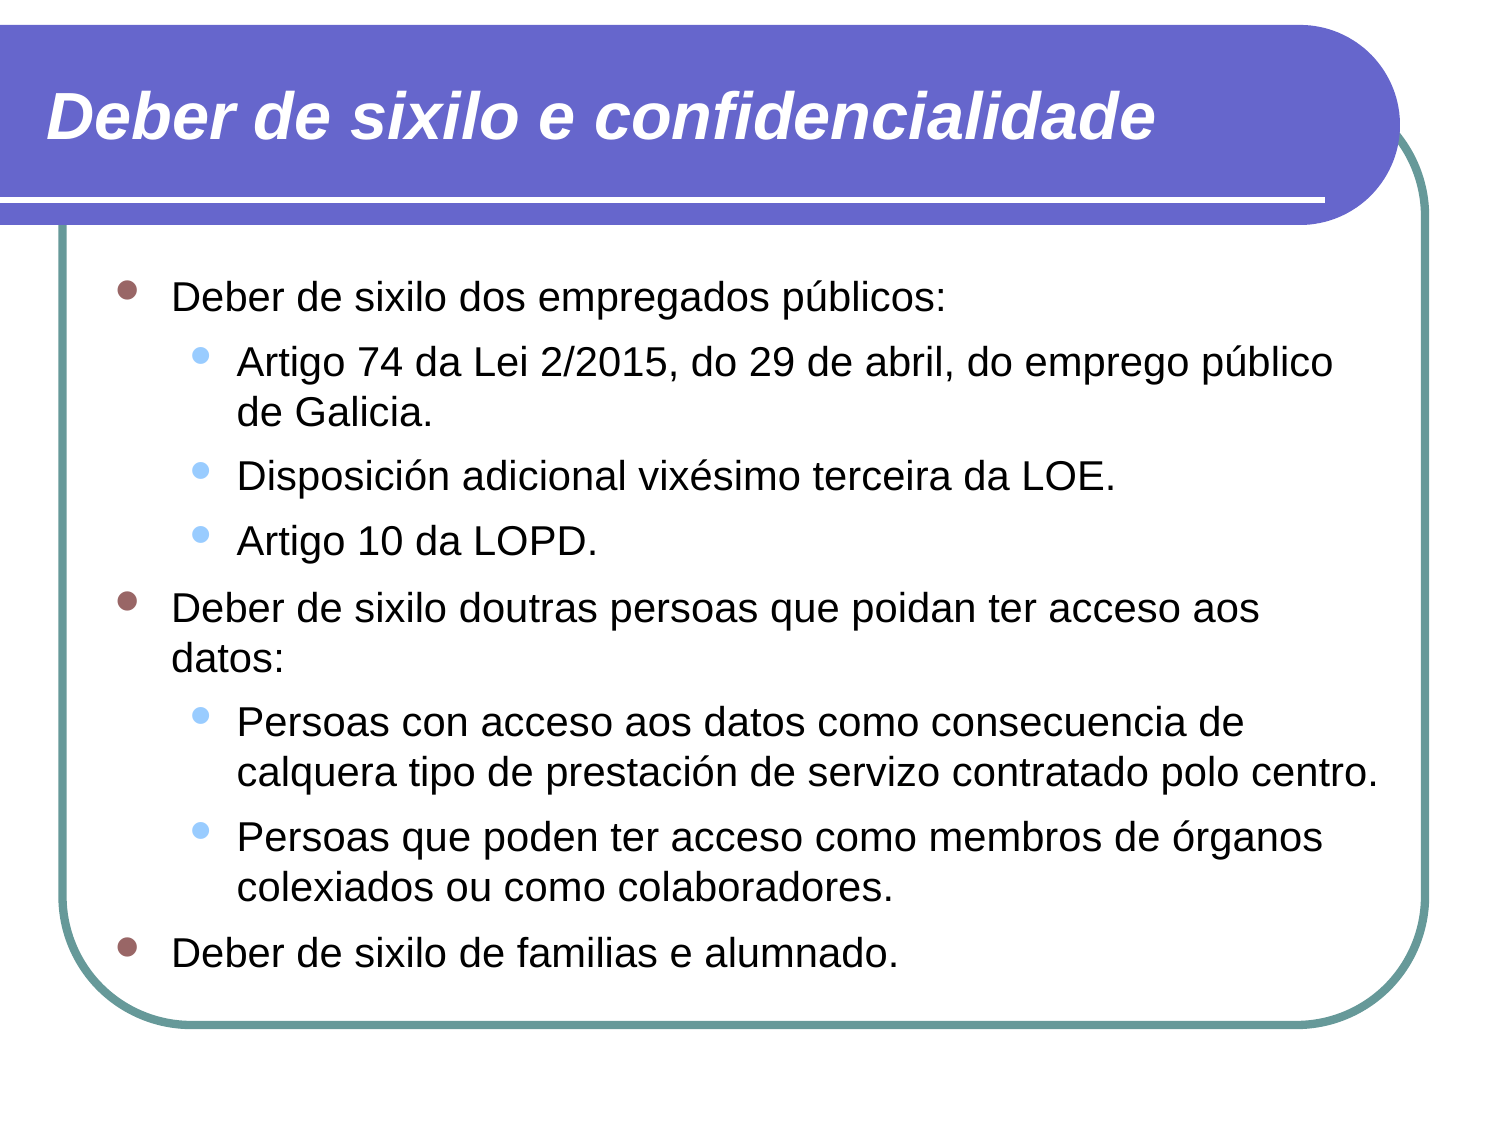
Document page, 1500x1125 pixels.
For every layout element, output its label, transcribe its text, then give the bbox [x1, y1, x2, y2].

list Deber de sixilo dos empregados públicos: Artigo 74 da Lei 2/2015, do 29 de abril, do emprego público de Galicia. Disposición adicional vixésimo terceira da LOE. Artigo 10 da LOPD. Deber de sixilo doutras persoas que poidan ter acceso aos datos: Persoas con acceso aos datos como consecuencia de calquera tipo de prestación de servizo contratado polo centro. Persoas que poden ter acceso como membros de órganos colexiados ou como colaboradores. Deber de sixilo de familias e alumnado. [99, 262, 1401, 988]
title Deber de sixilo e confidencialidade [31, 0, 1347, 226]
